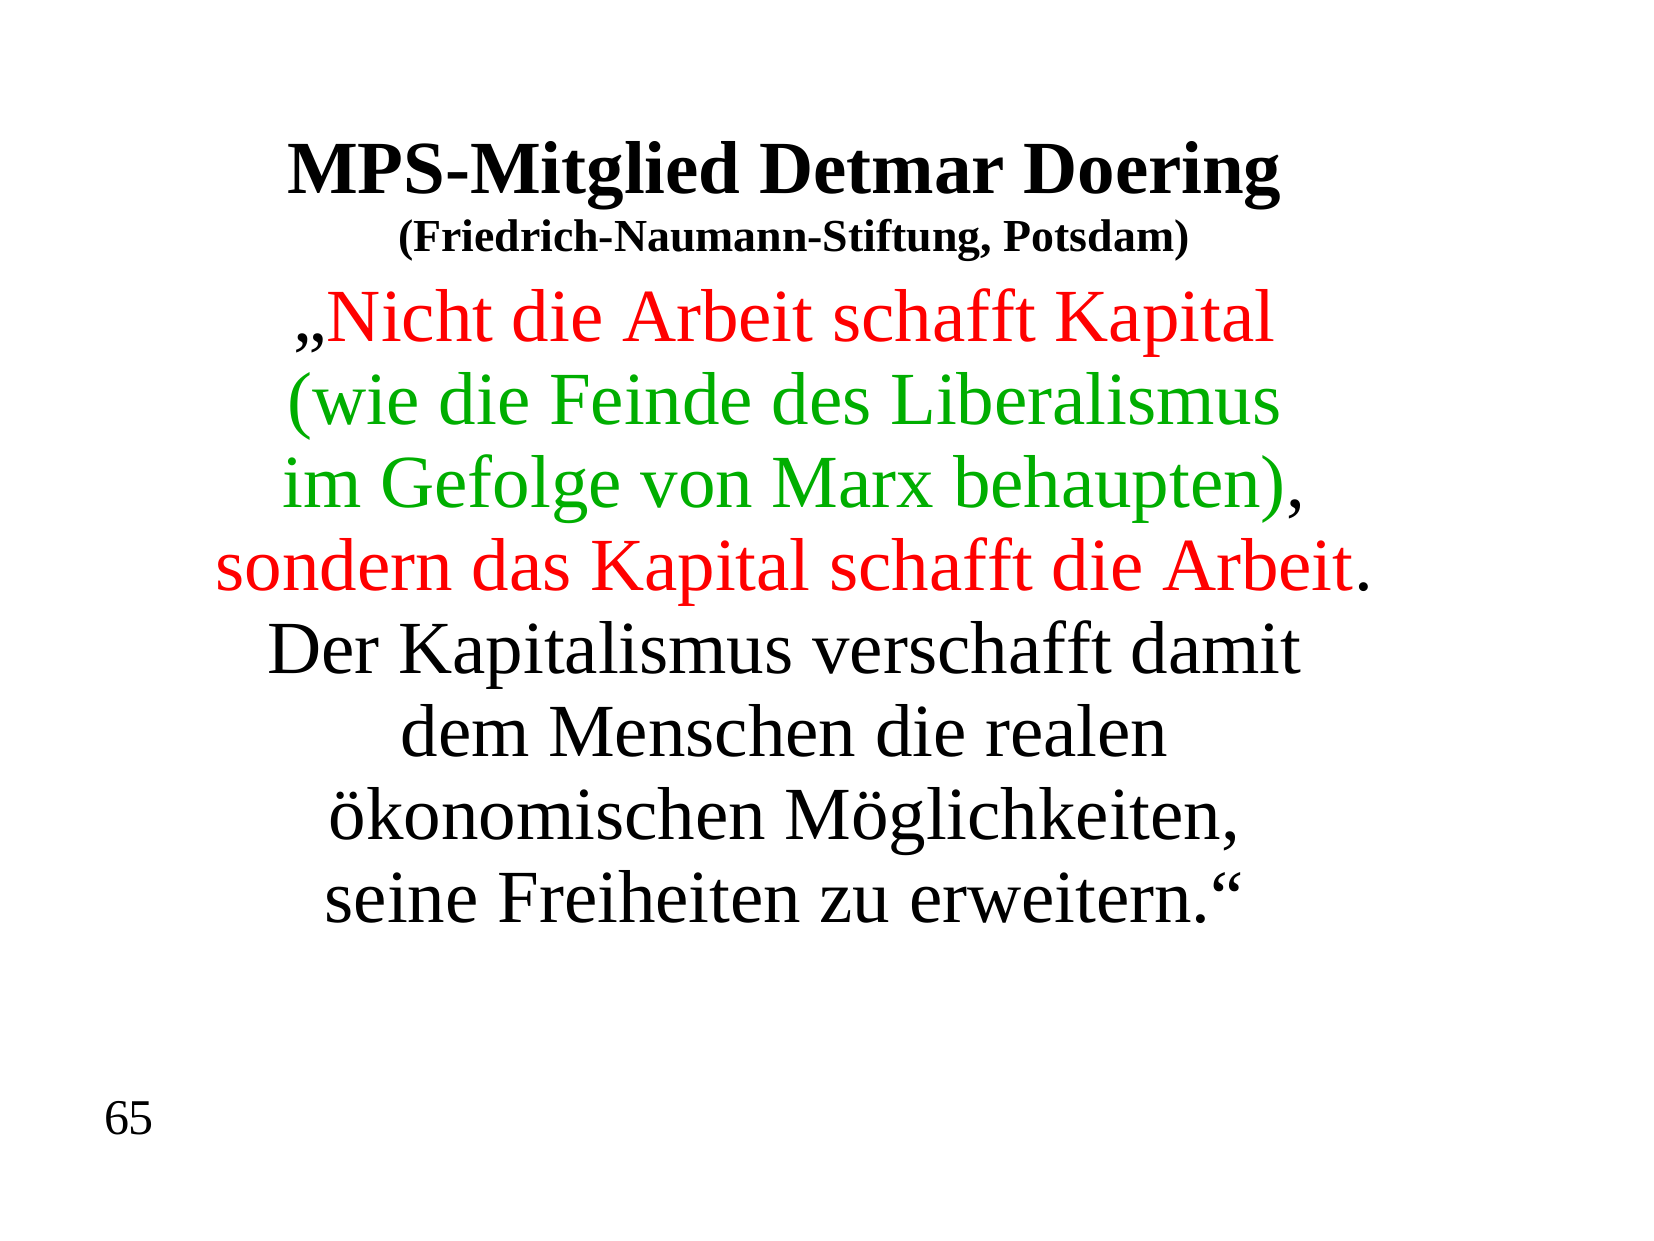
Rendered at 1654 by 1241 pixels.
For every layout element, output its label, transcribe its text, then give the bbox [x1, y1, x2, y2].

text_box MPS-Mitglied Detmar Doering (Friedrich-Naumann-Stiftung, Potsdam) „Nicht die Arbeit schafft Kapital (wie die Feinde des Liberalismus im Gefolge von Marx behaupten), sondern das Kapital schafft die Arbeit. Der Kapitalismus verschafft damit dem Menschen die realen ökonomischen Möglichkeiten, seine Freiheiten zu erweitern.“ [196, 127, 1490, 1105]
text_box <Nummer> [104, 1090, 339, 1152]
